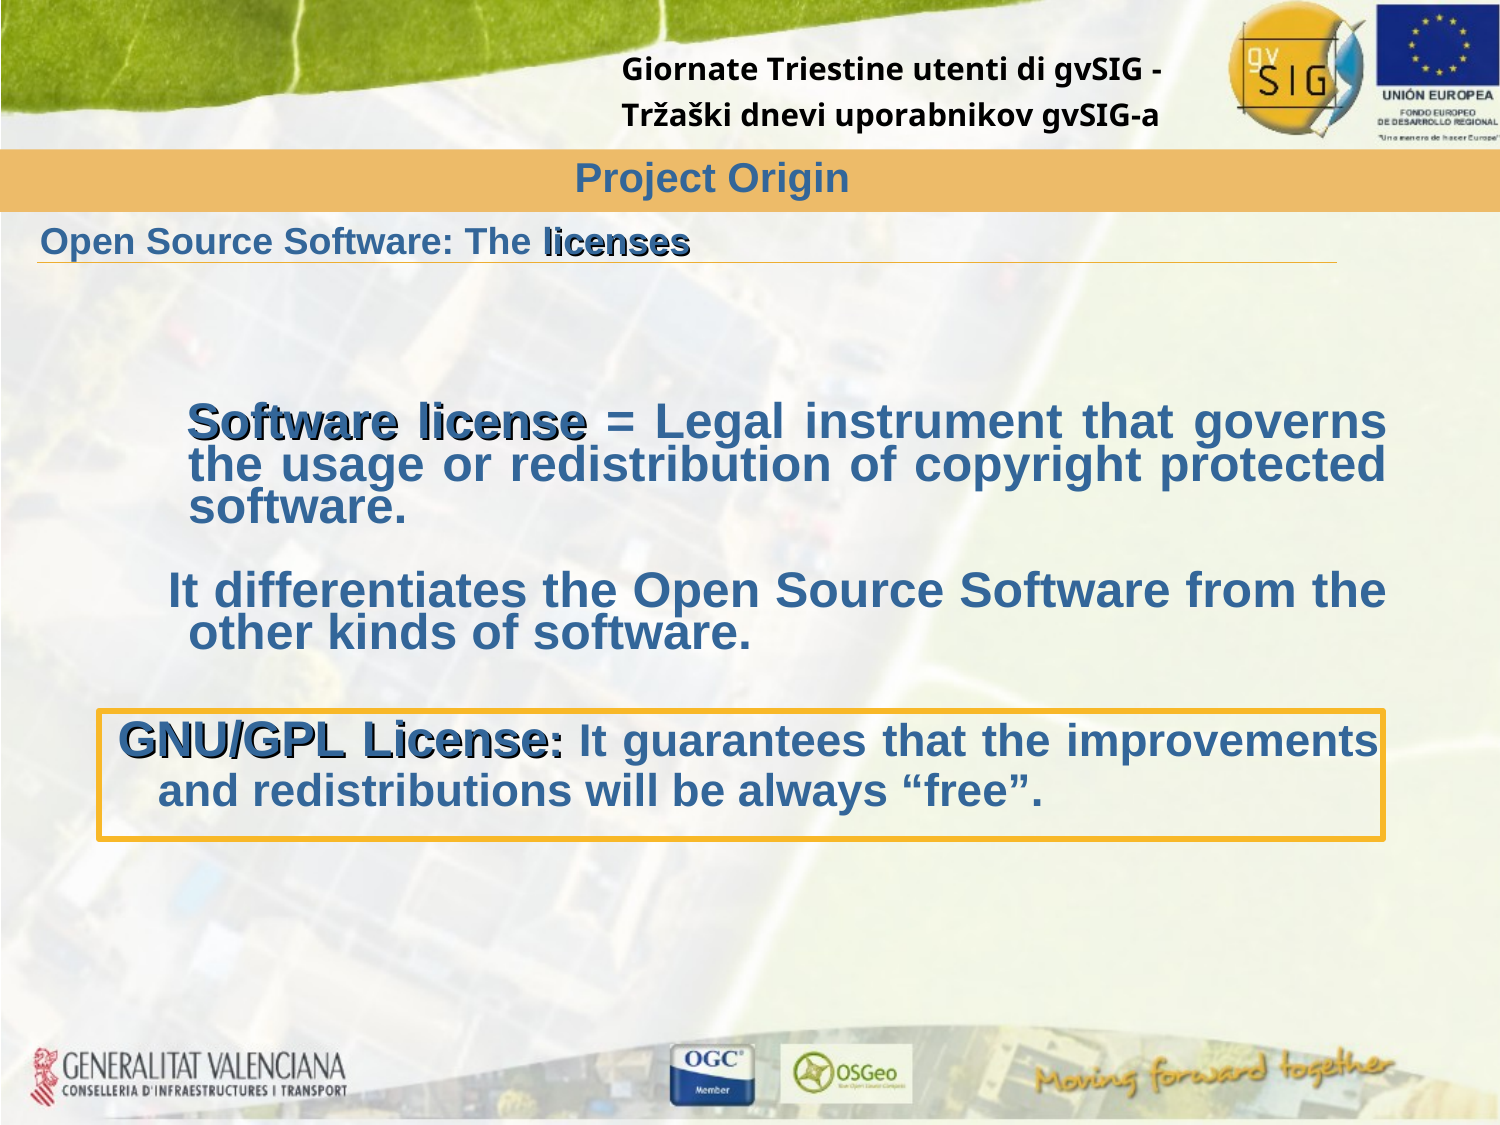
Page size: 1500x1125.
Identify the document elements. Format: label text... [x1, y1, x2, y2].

text_box Project Origin [0, 149, 1426, 219]
text_box Open Source Software: The licenses [25, 219, 946, 274]
picture [1, 0, 1500, 149]
picture [1, 212, 1500, 1125]
text_box Software license = Legal instrument that governs the usage or redistribution of copyright protected software. It differentiates the Open Source Software from the other kinds of software. [102, 338, 1403, 708]
list GNU/GPL License: It guarantees that the improvements and redistributions will be always “free”. [98, 710, 1383, 840]
